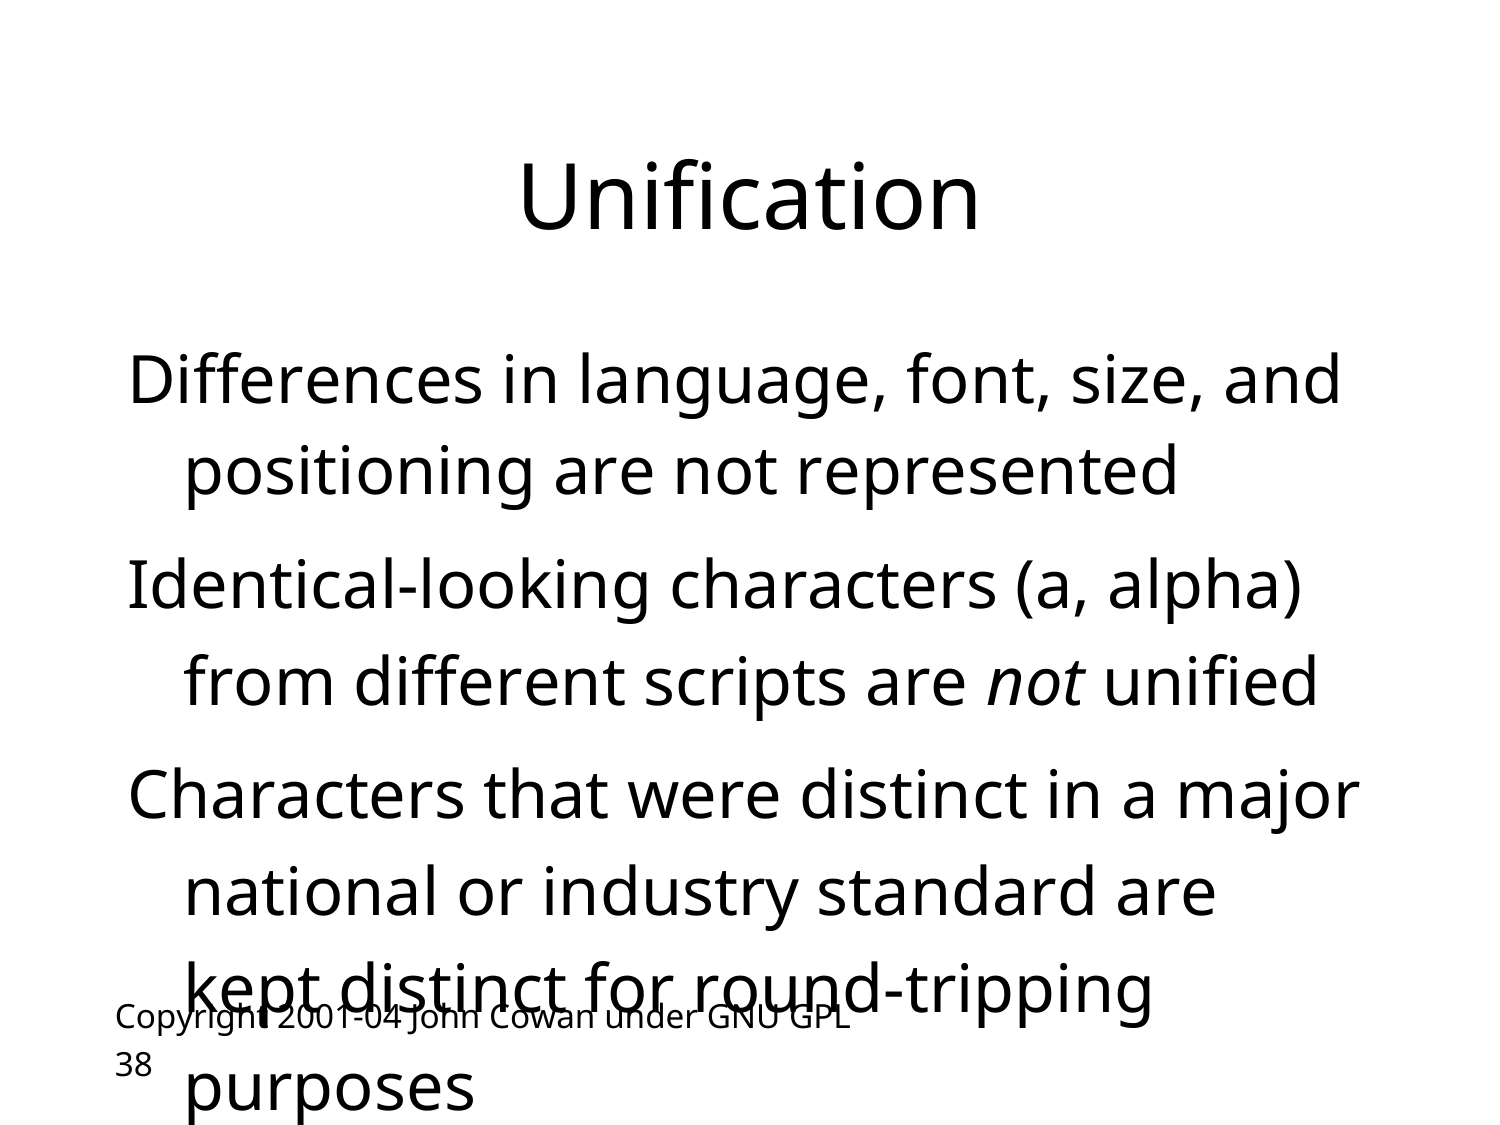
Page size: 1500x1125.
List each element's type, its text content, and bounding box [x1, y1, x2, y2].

title Unification [112, 99, 1388, 288]
list Differences in language, font, size, and positioning are not represented Identical-looking characters (a, alpha) from different scripts are not unified Characters that were distinct in a major national or industry standard are kept distinct for round-tripping purposes [112, 324, 1388, 1000]
